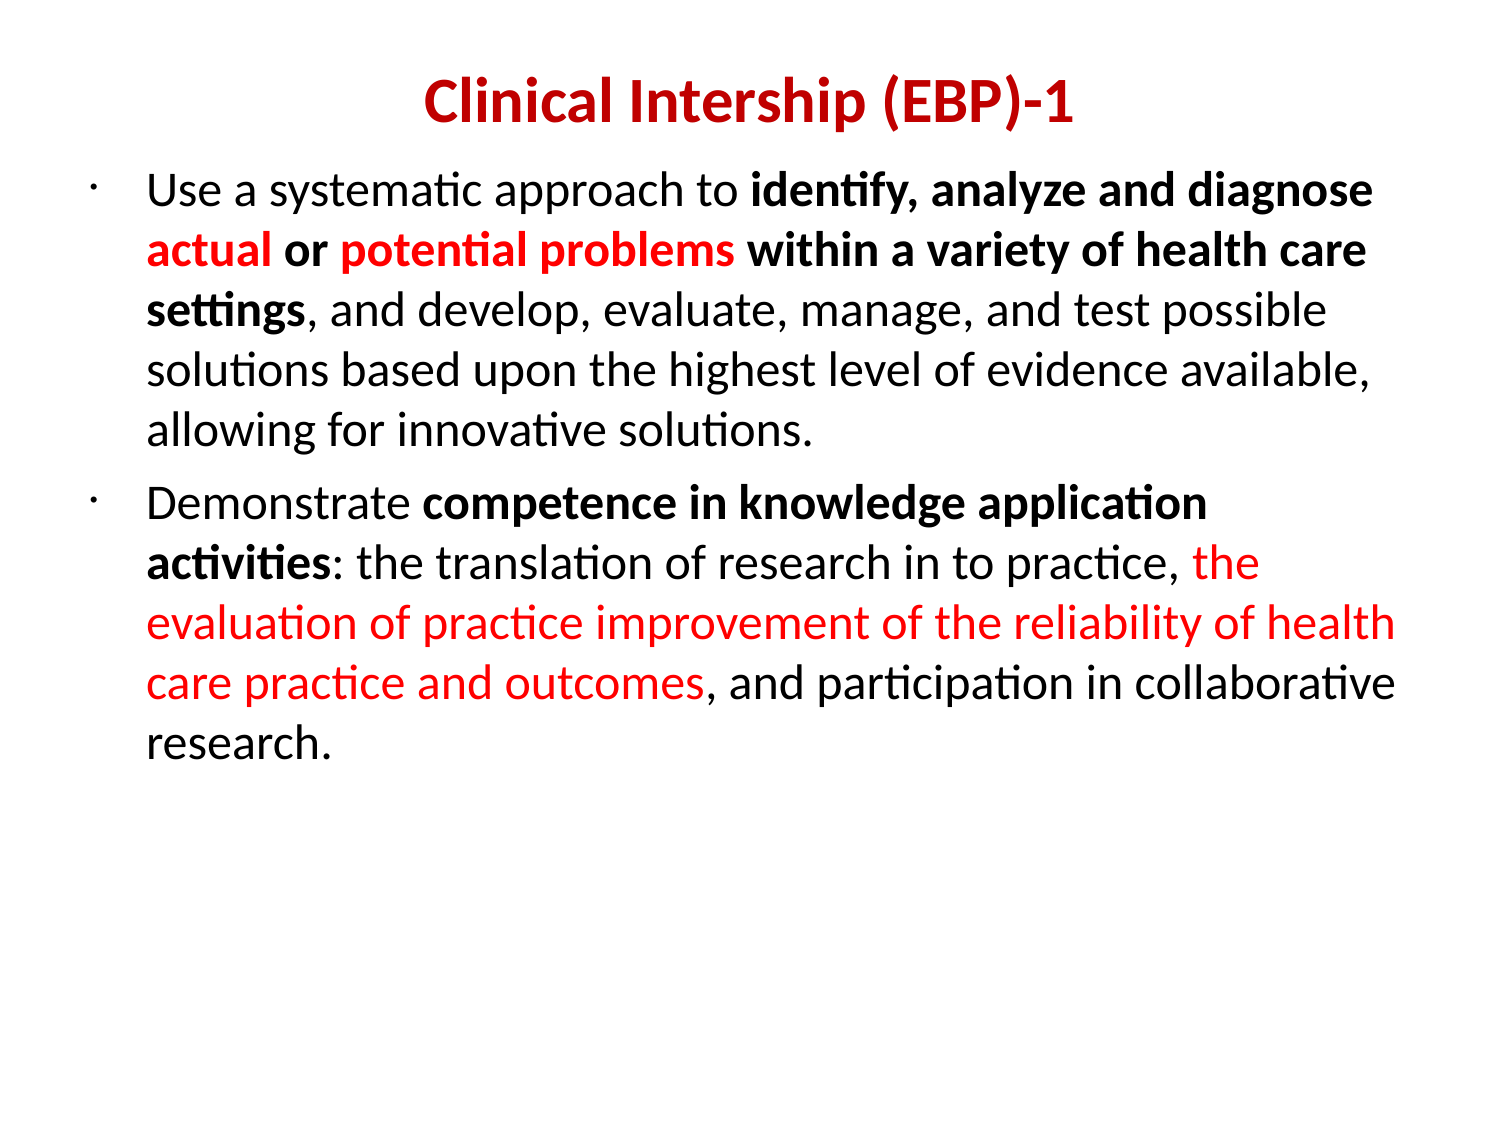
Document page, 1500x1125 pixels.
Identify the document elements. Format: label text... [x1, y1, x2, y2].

list Use a systematic approach to identify, analyze and diagnose actual or potential problems within a variety of health care settings, and develop, evaluate, manage, and test possible solutions based upon the highest level of evidence available, allowing for innovative solutions. Demonstrate competence in knowledge application activities: the translation of research in to practice, the evaluation of practice improvement of the reliability of health care practice and outcomes, and participation in collaborative research. [75, 149, 1425, 1059]
title Clinical Intership (EBP)-1 [75, 45, 1425, 149]
